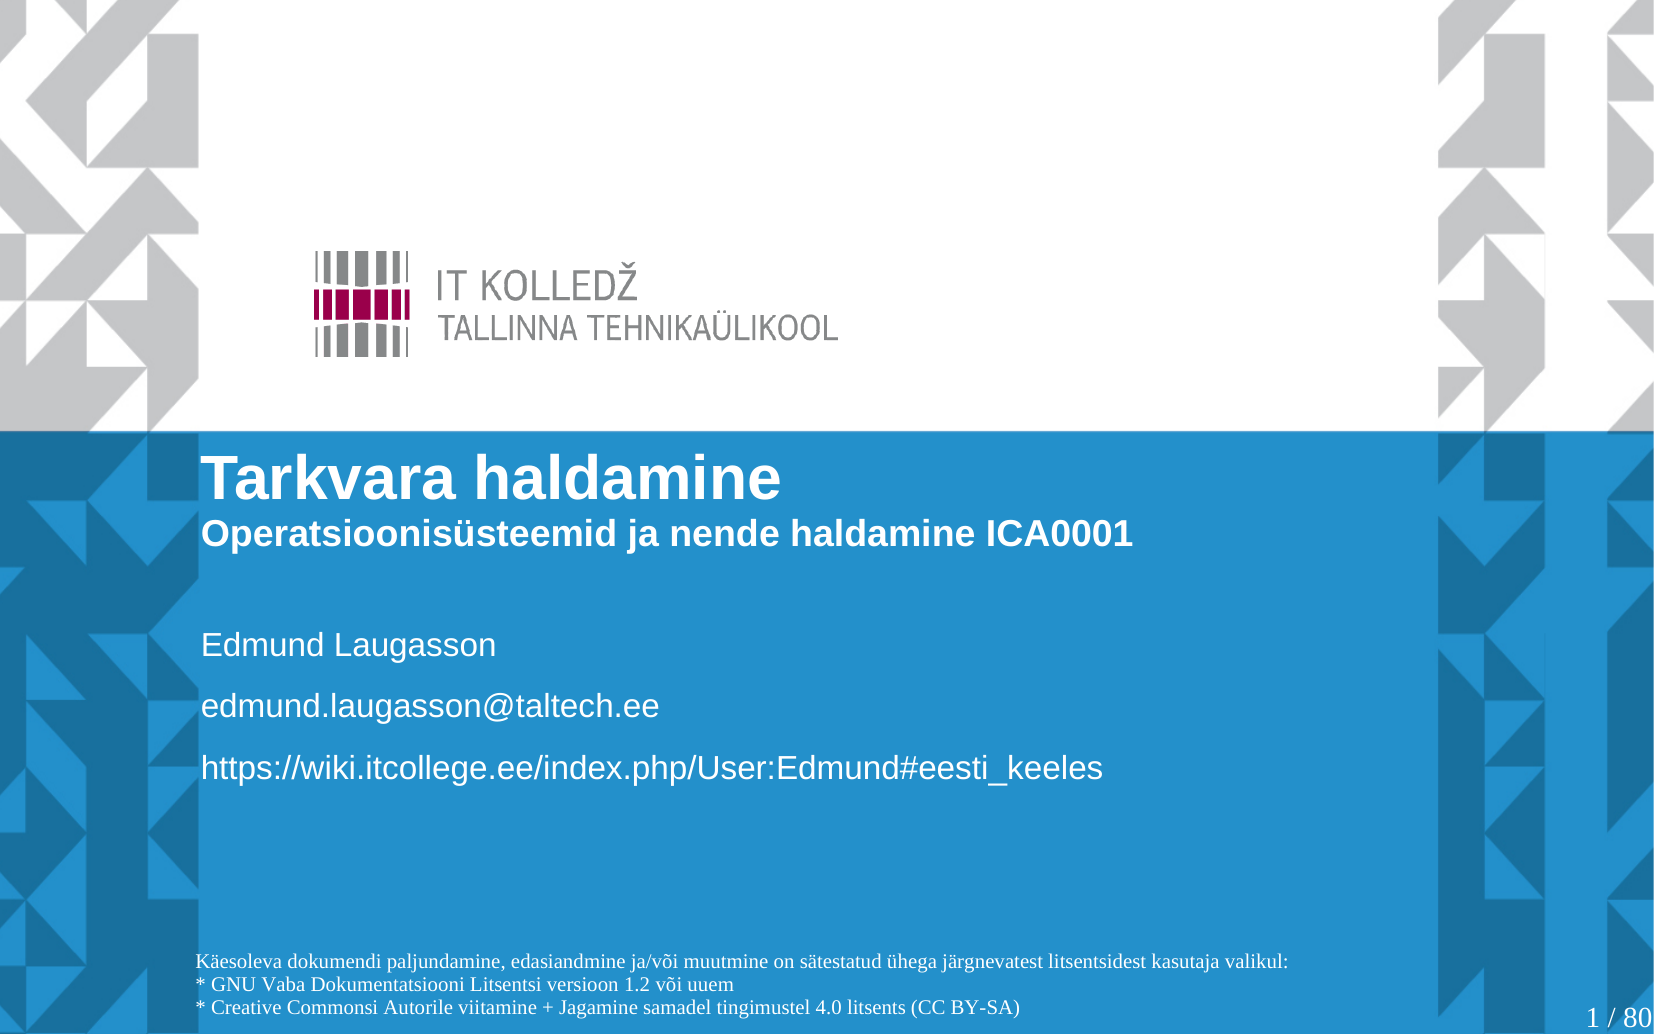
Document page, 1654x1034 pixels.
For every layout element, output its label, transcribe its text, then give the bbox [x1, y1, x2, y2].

picture [0, 0, 1654, 1034]
list Edmund Laugasson edmund.laugasson@taltech.ee https://wiki.itcollege.ee/index.php/User:Edmund#eesti_keeles [200, 625, 1441, 934]
title Tarkvara haldamine Operatsioonisüsteemid ja nende haldamine ICA0001 [200, 442, 1430, 603]
